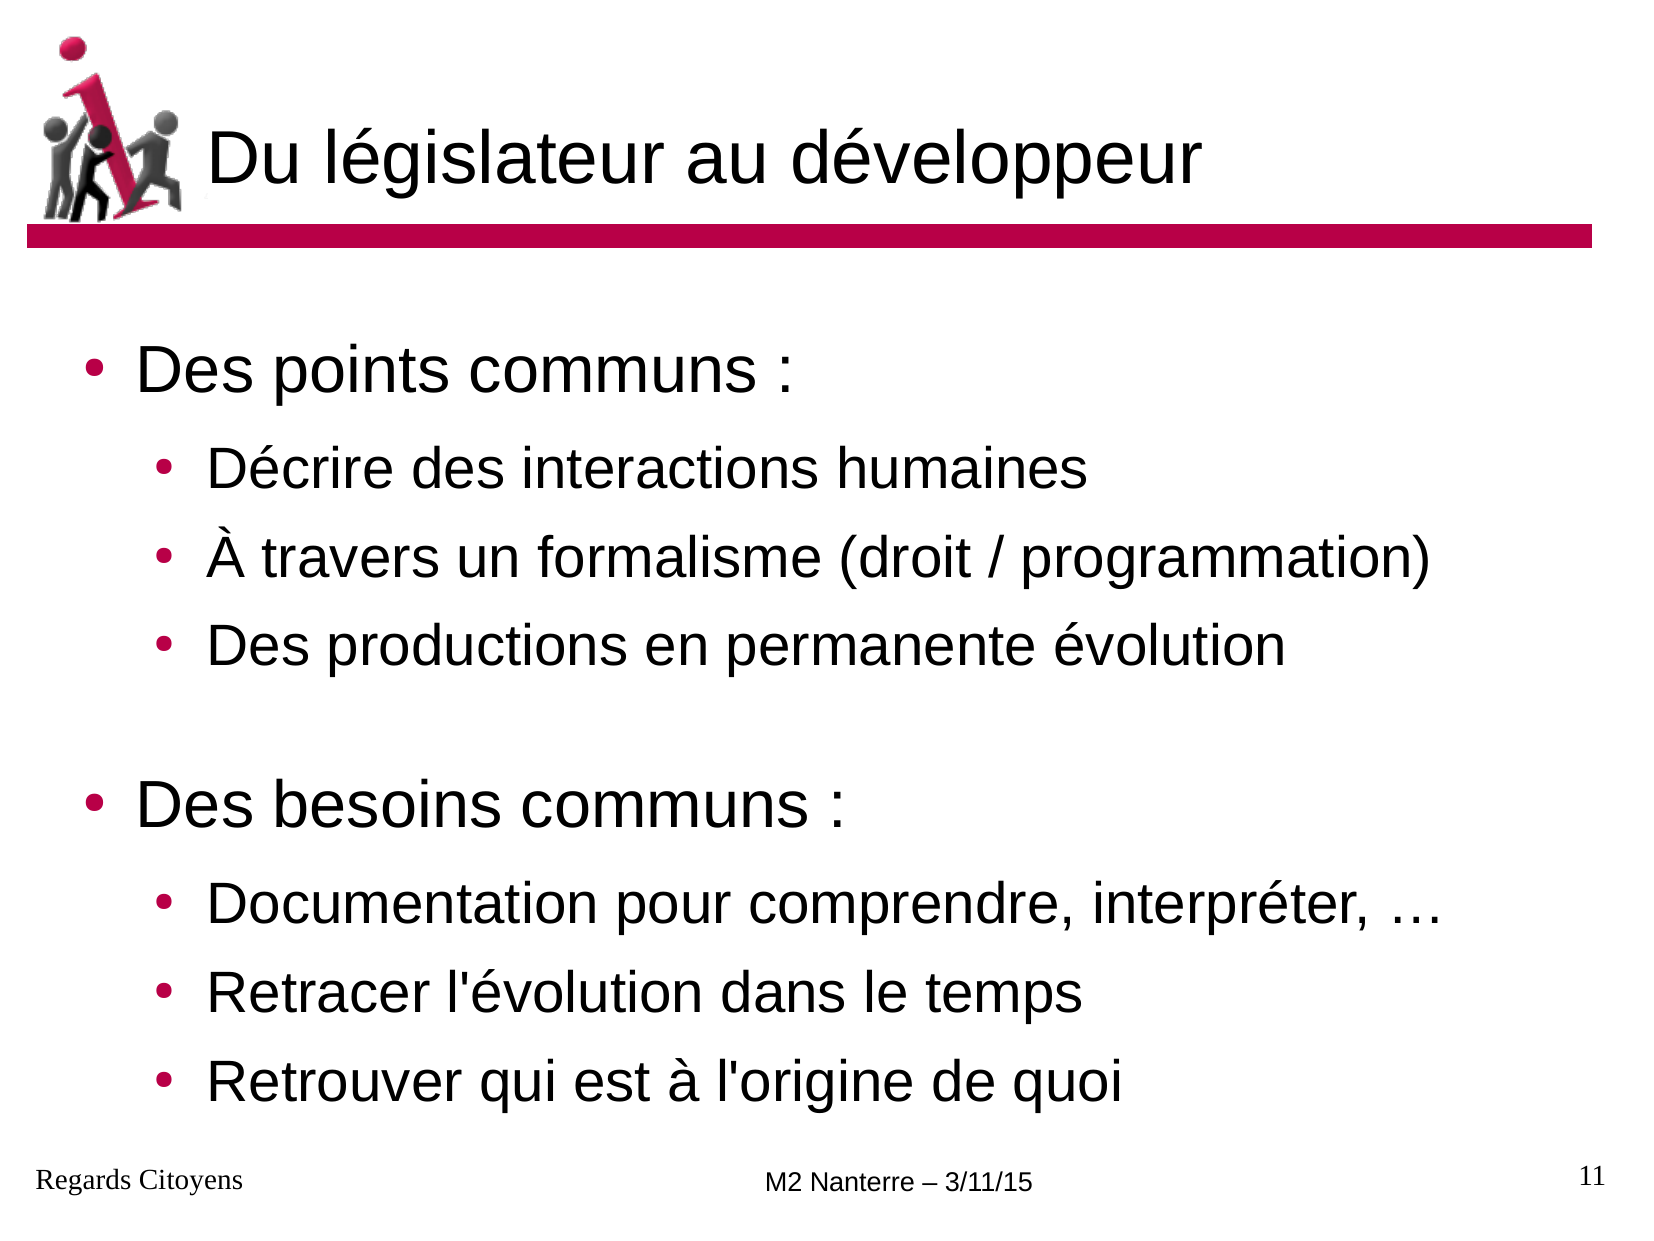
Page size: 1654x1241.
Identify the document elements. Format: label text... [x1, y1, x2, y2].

picture [27, 31, 208, 224]
title Du législateur au développeur [206, 54, 1595, 262]
list Des points communs : Décrire des interactions humaines À travers un formalisme (droit / programmation) Des productions en permanente évolution Des besoins communs : Documentation pour comprendre, interpréter, … Retracer l'évolution dans le temps Retrouver qui est à l'origine de quoi [64, 331, 1654, 1151]
